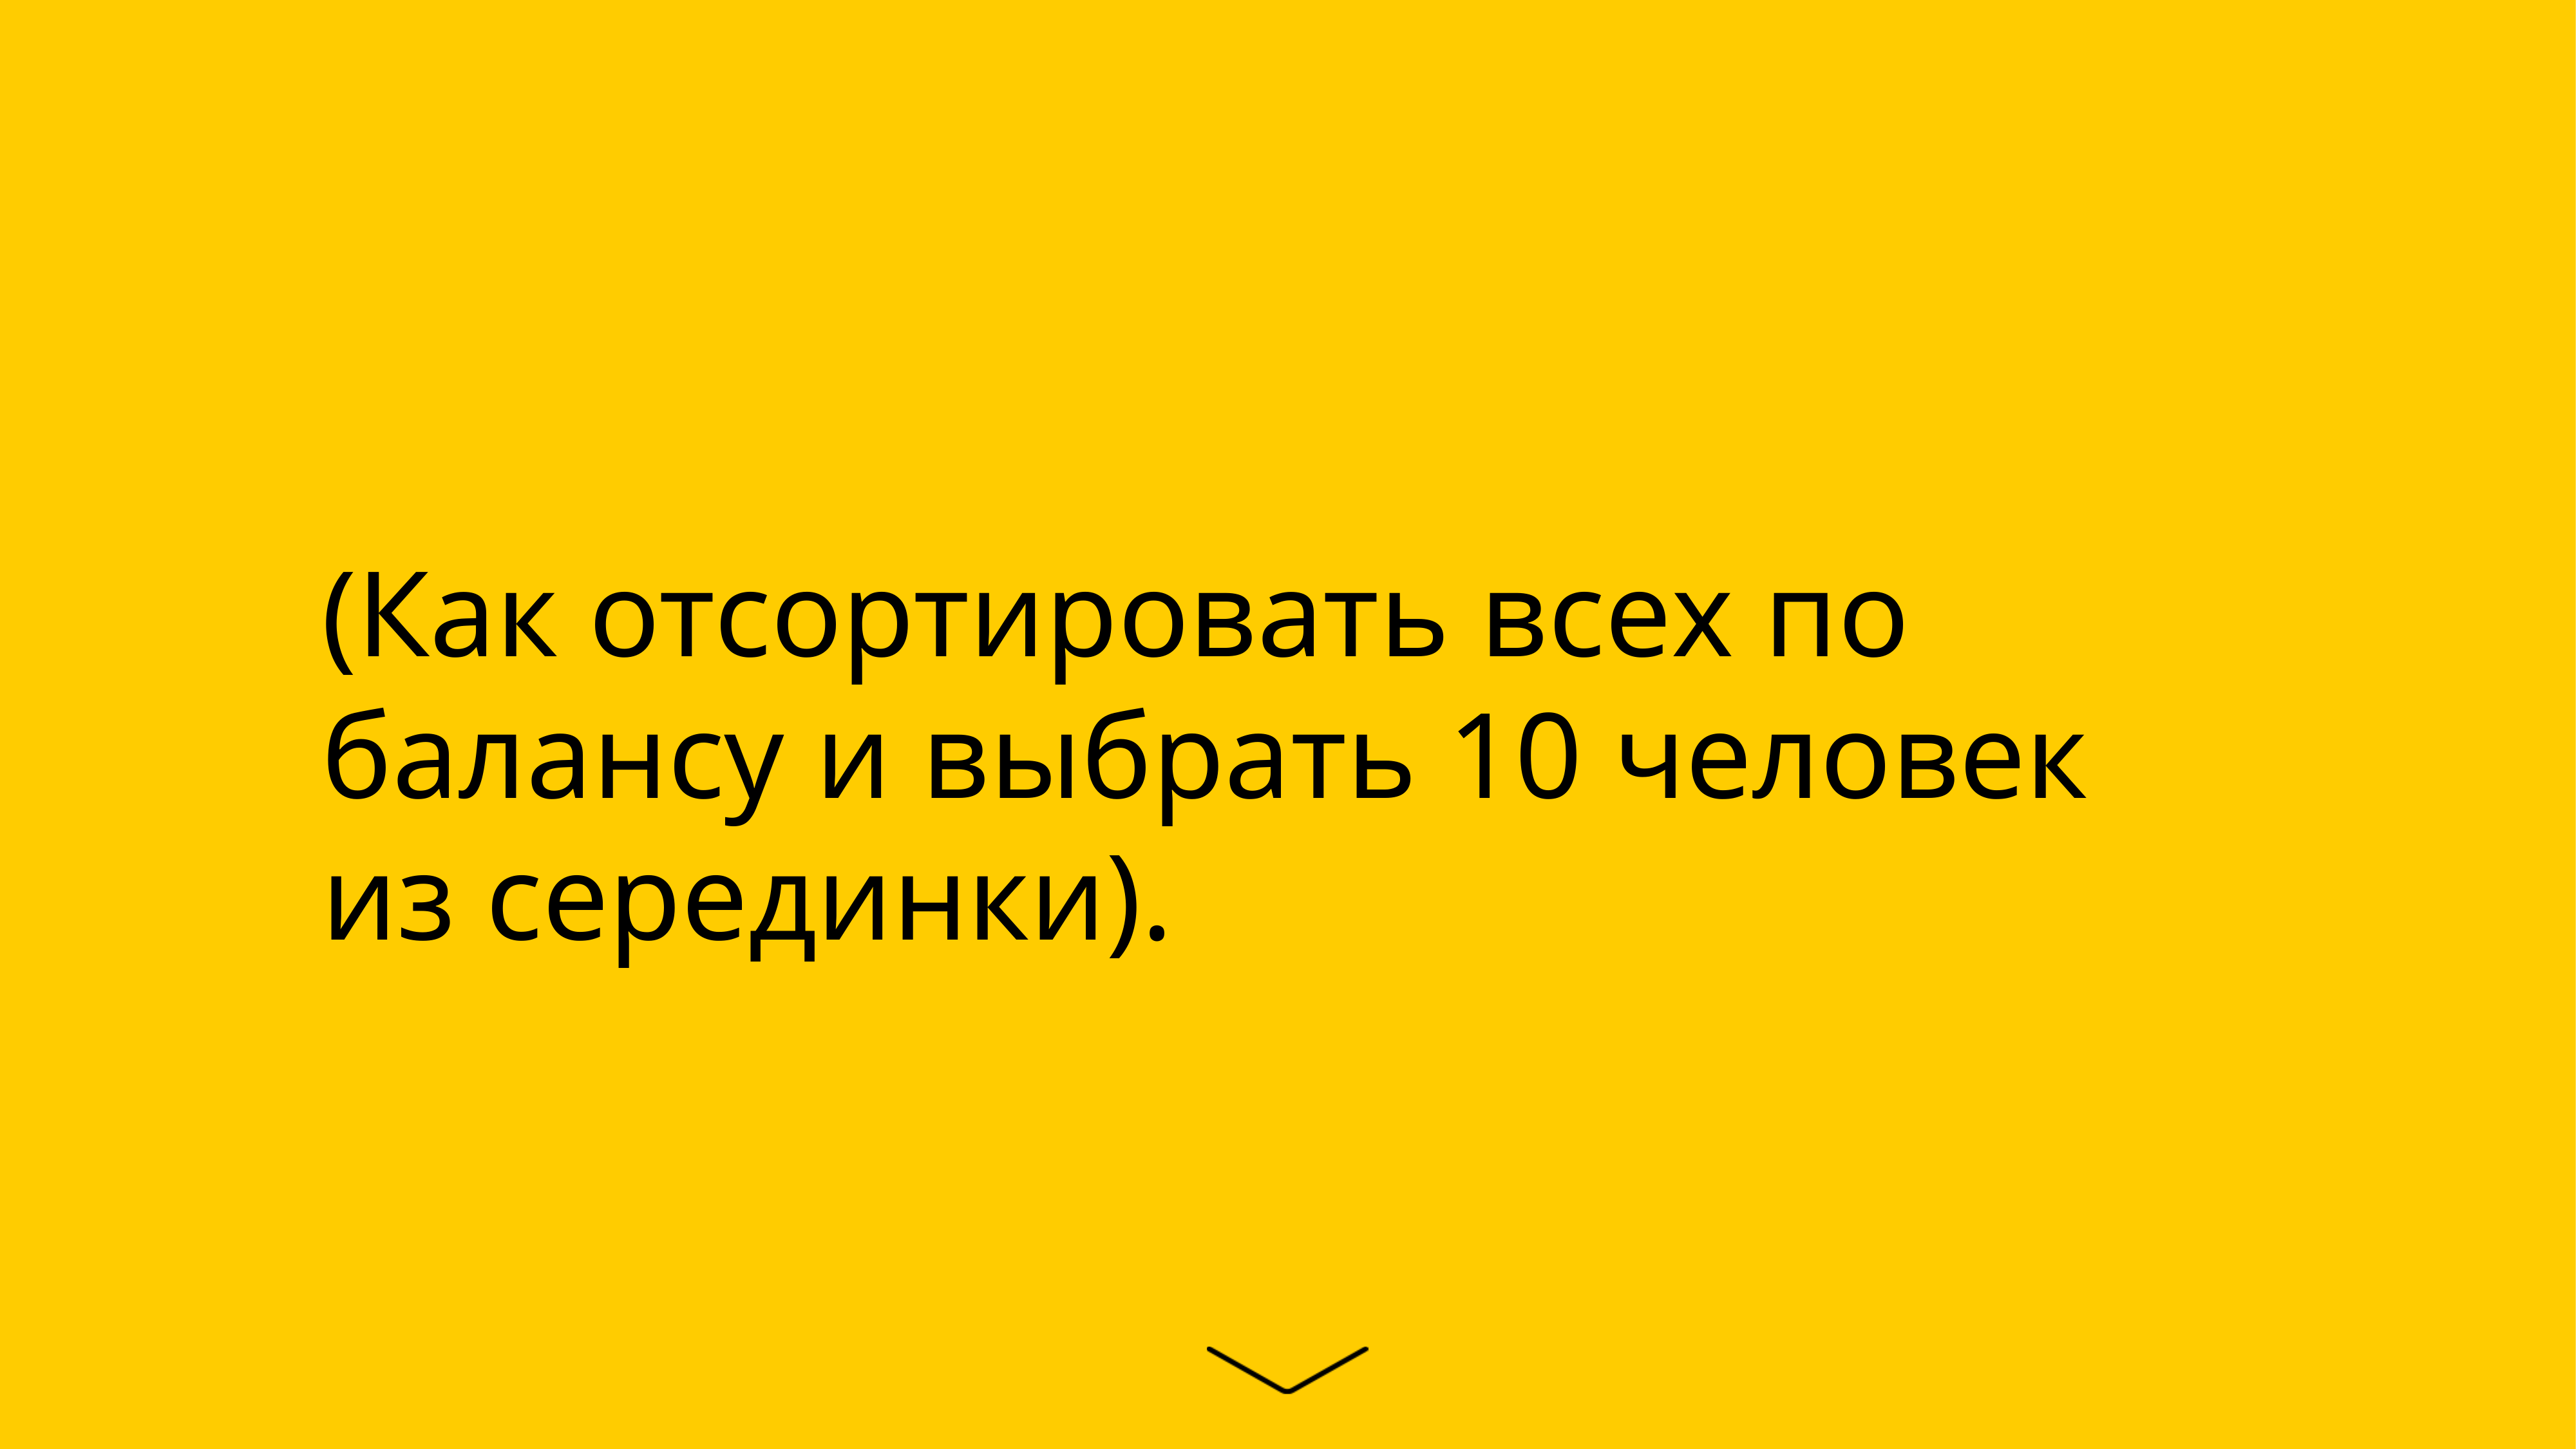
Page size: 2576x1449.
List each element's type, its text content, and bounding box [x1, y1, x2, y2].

title (Как отсортировать всех по балансу и выбрать 10 человек из серединки). [321, 429, 2253, 1074]
picture [1207, 1347, 1368, 1396]
